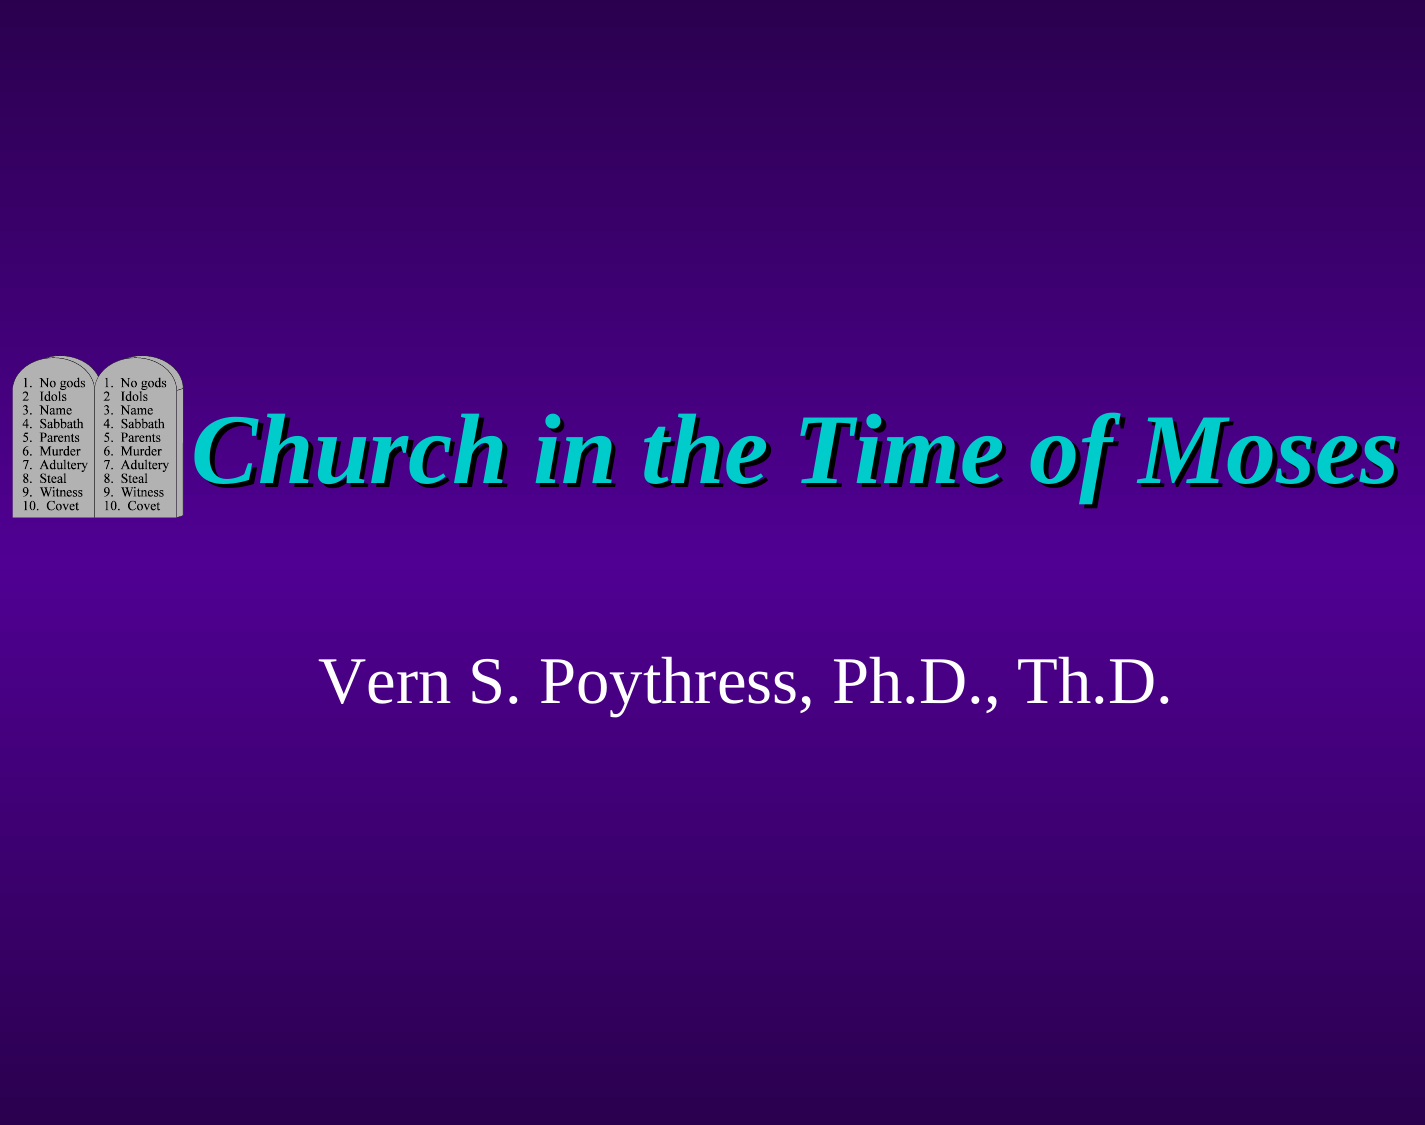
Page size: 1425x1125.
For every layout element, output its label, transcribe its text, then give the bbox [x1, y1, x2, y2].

subtitle Vern S. Poythress, Ph.D., Th.D. [154, 637, 1392, 926]
title Church in the Time of Moses [177, 328, 1425, 571]
